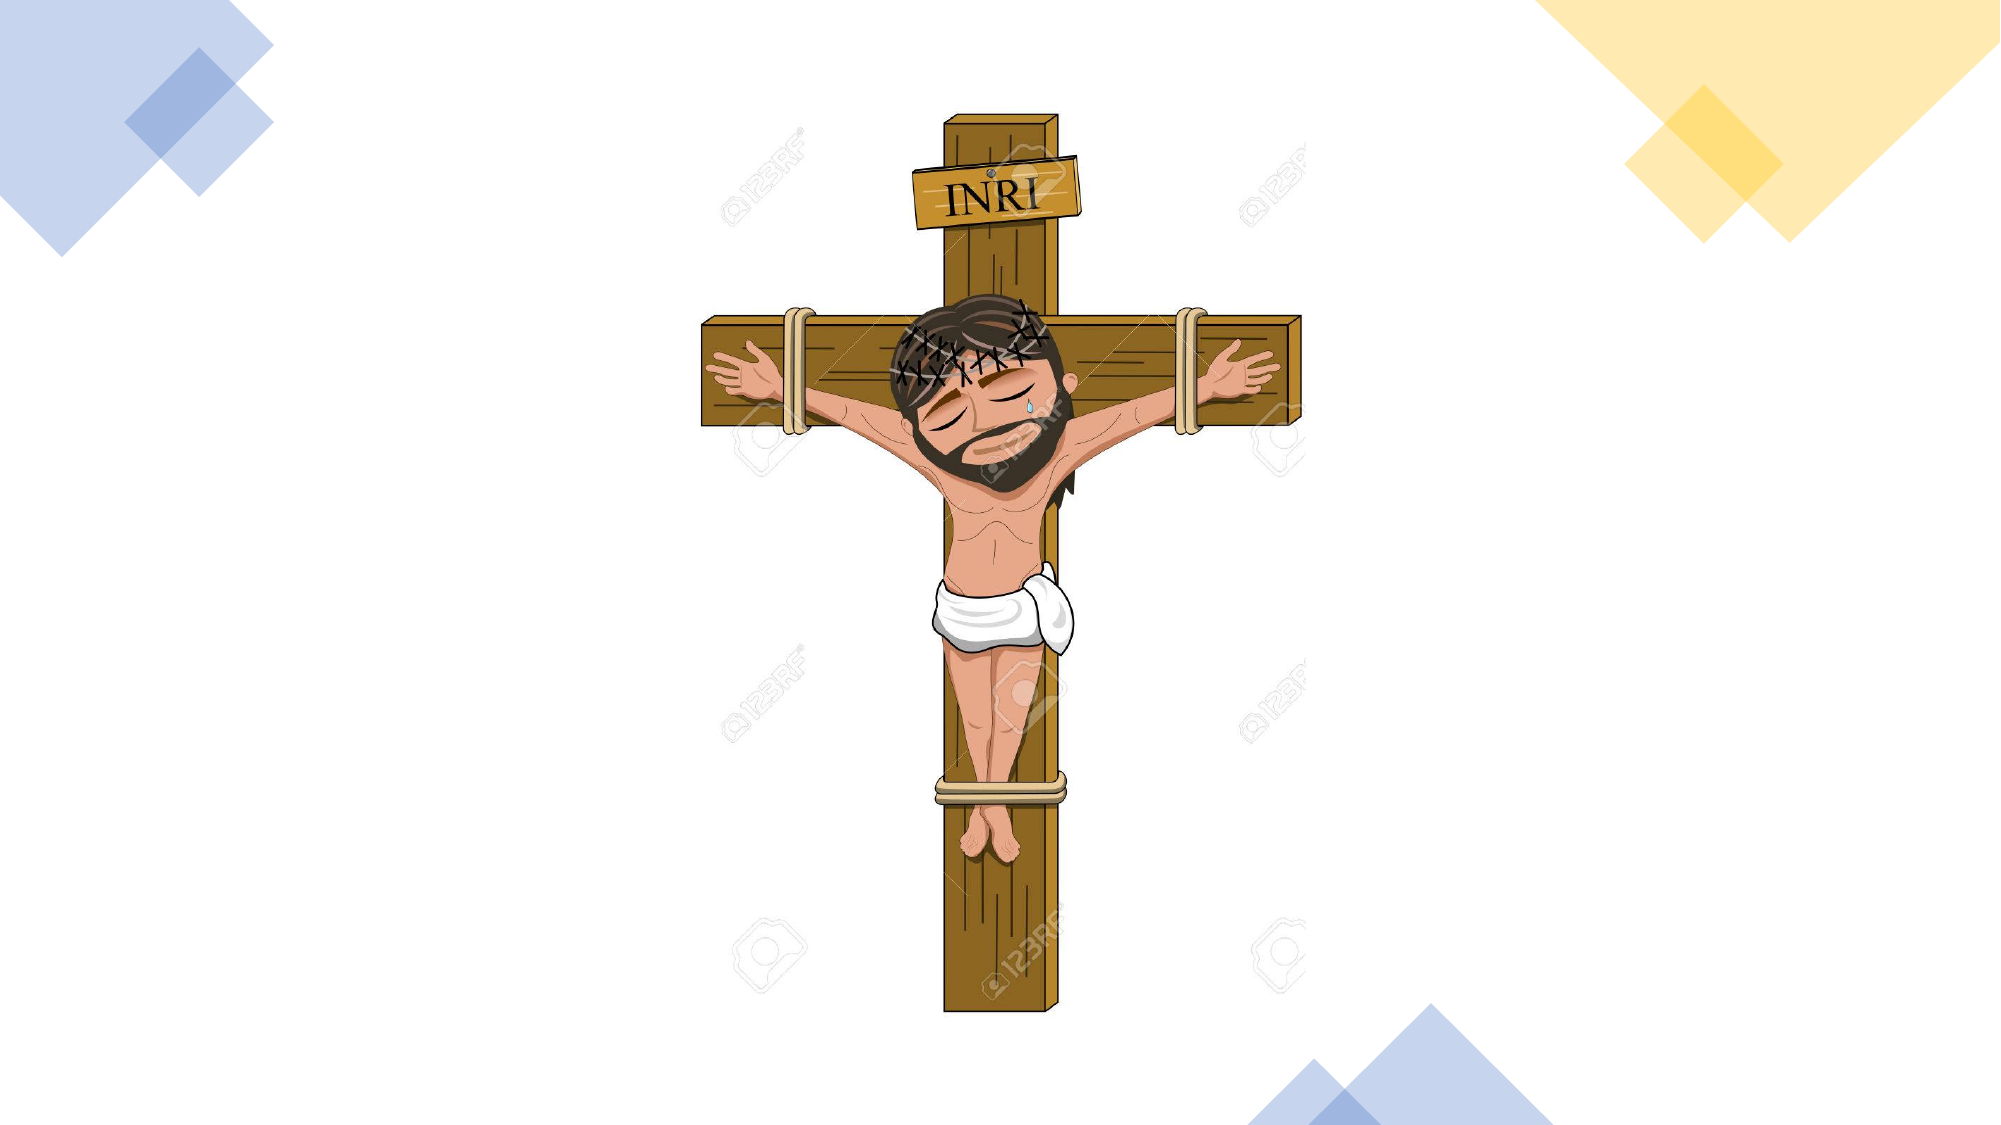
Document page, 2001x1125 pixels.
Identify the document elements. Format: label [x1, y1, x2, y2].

text_box [0, 0, 2000, 1125]
picture [694, 105, 1306, 1020]
